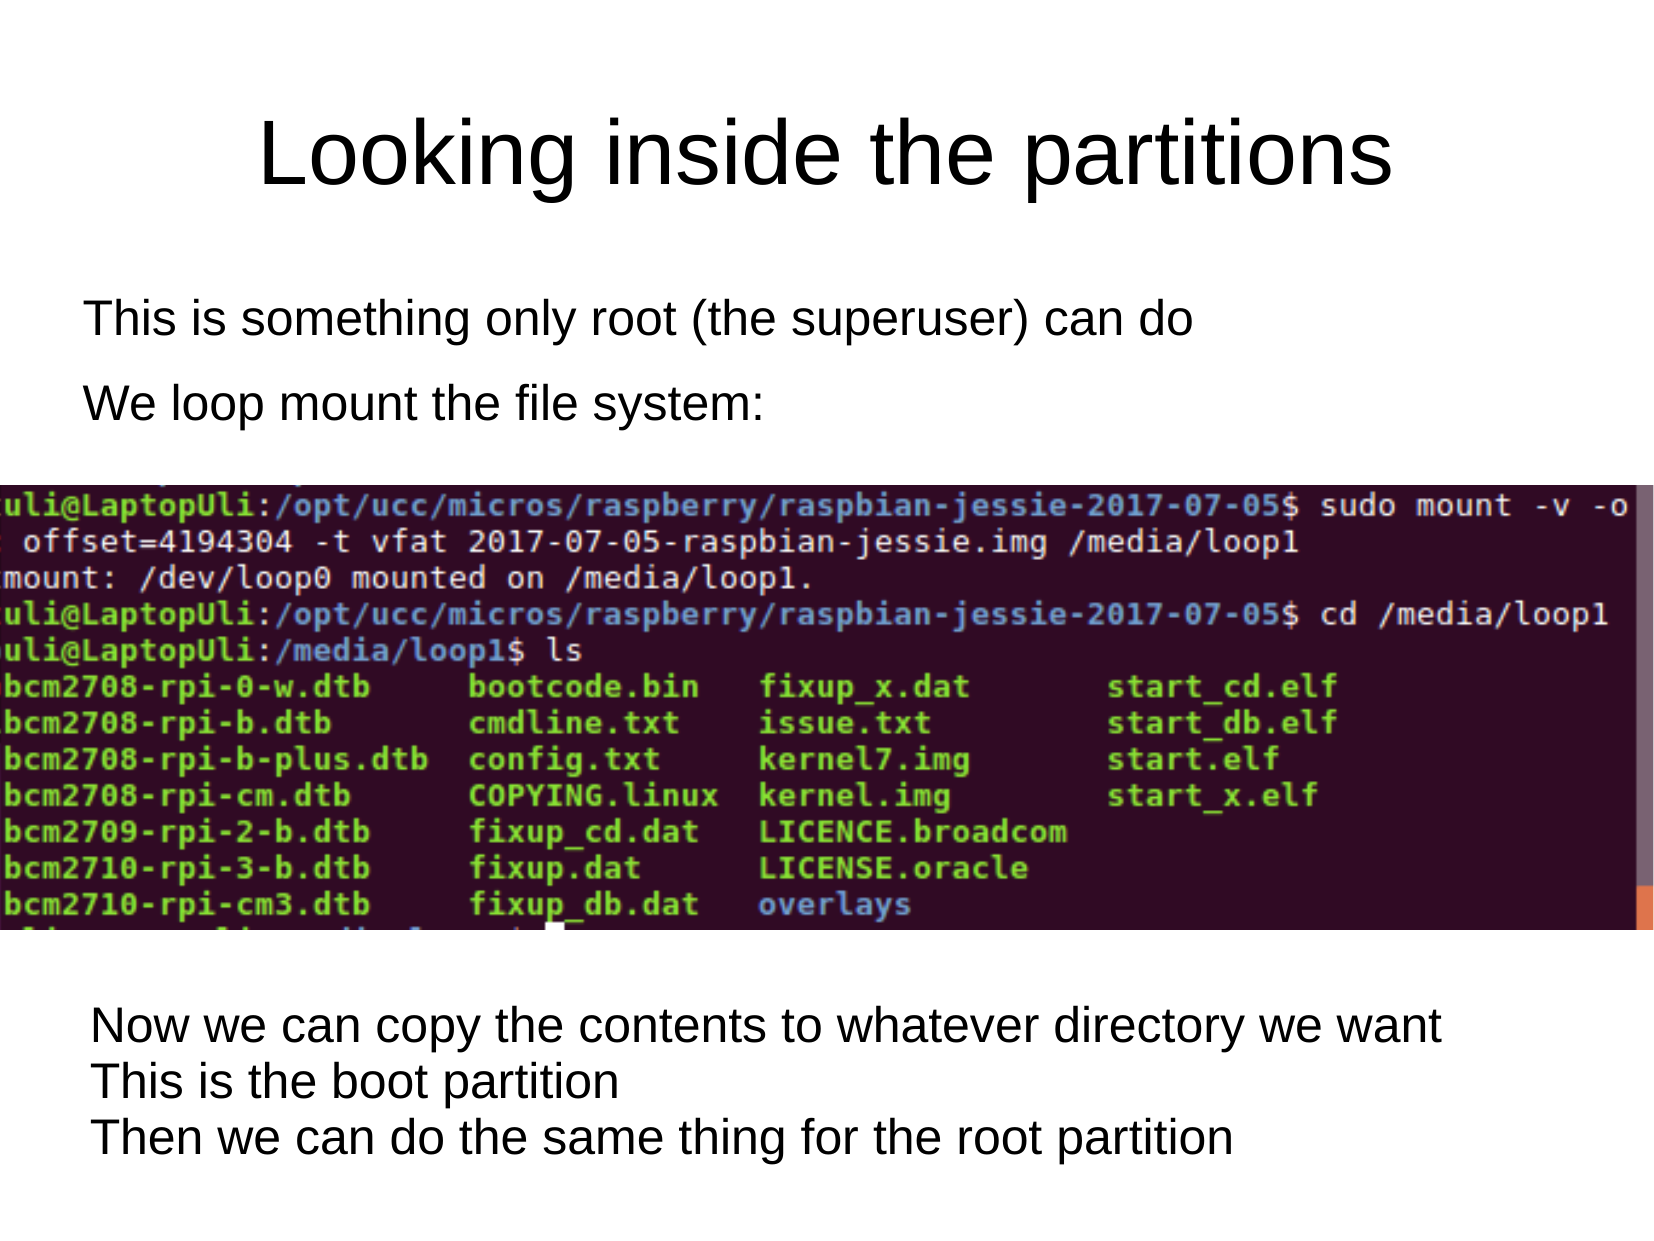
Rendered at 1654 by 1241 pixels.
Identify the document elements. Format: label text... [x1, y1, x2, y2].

list This is something only root (the superuser) can do We loop mount the file system: [82, 290, 1571, 485]
picture [0, 485, 1654, 931]
title Looking inside the partitions [82, 49, 1571, 257]
text_box Now we can copy the contents to whatever directory we want This is the boot partition Then we can do the same thing for the root partition [75, 990, 1606, 1173]
